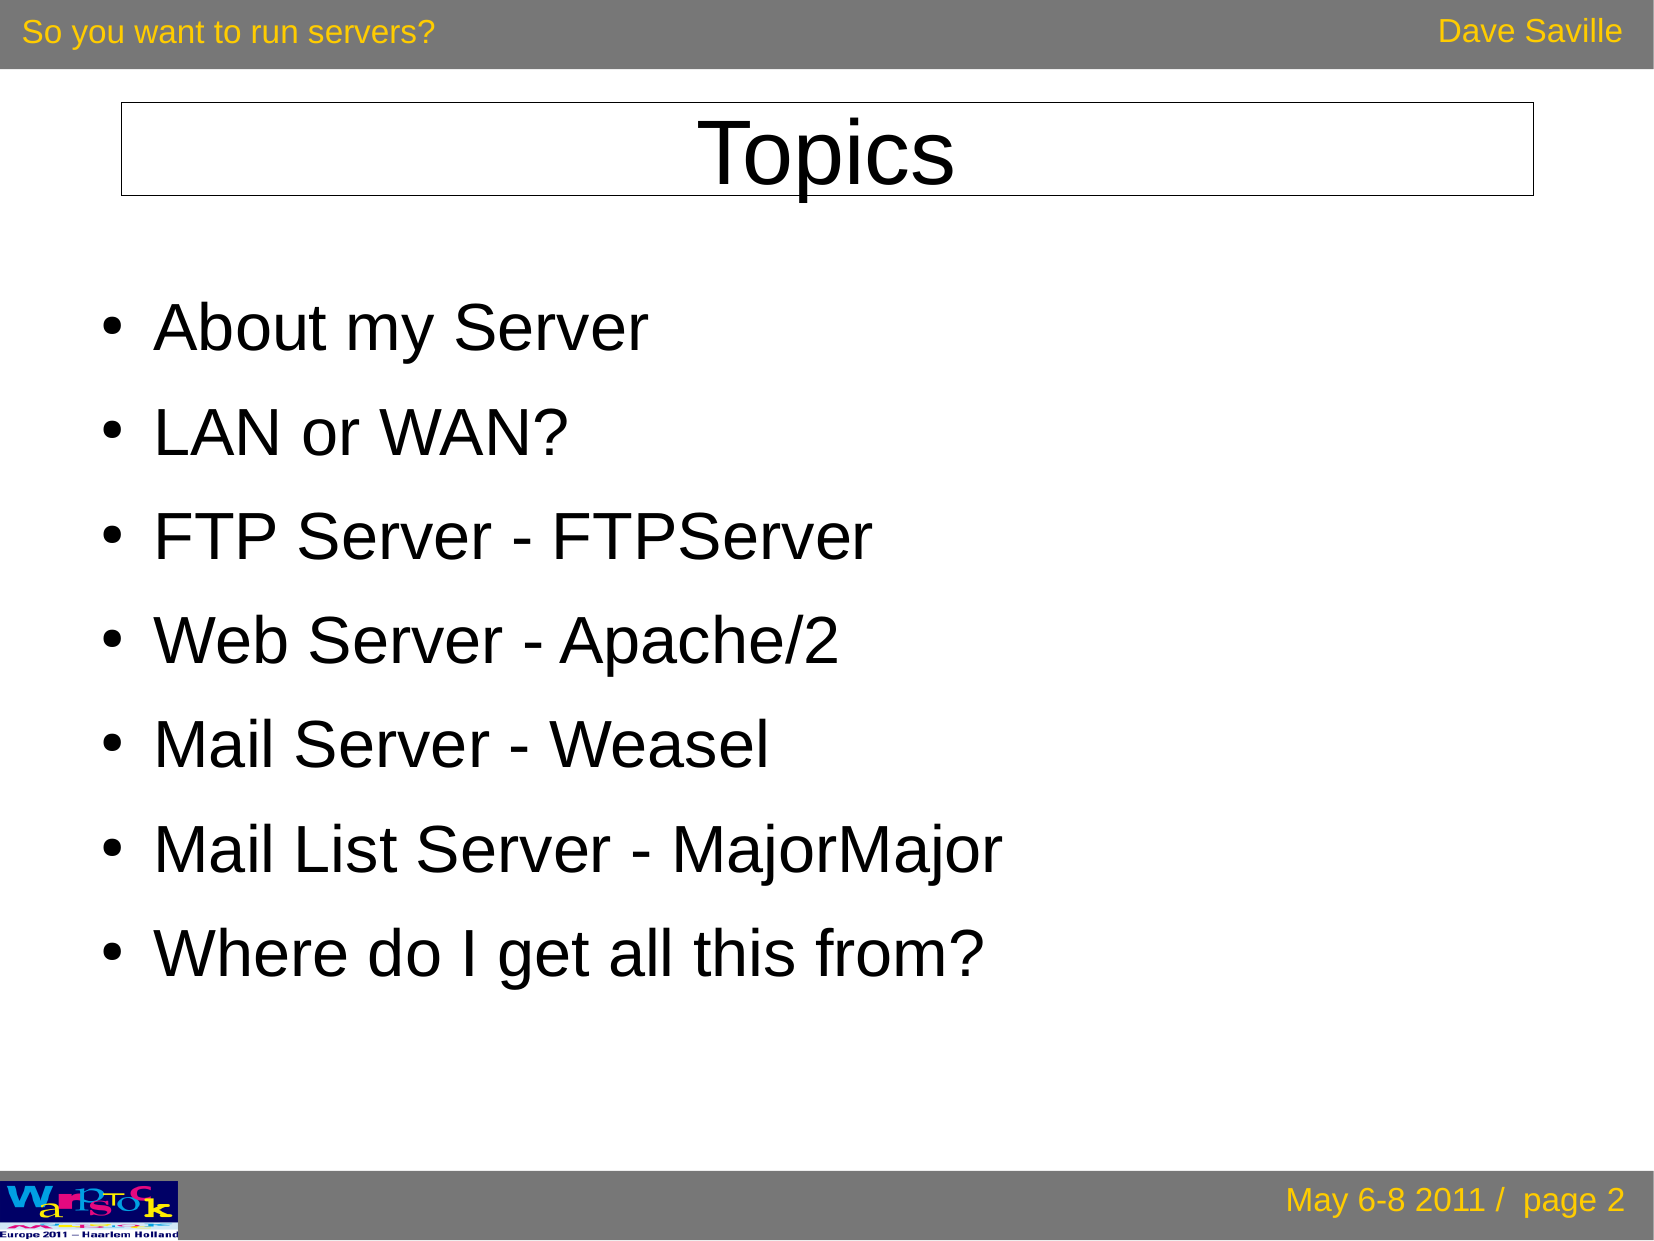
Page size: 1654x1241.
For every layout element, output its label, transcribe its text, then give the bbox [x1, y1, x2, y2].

picture [0, 1181, 178, 1241]
list About my Server LAN or WAN? FTP Server - FTPServer Web Server - Apache/2 Mail Server - Weasel Mail List Server - MajorMajor Where do I get all this from? [82, 290, 1571, 1093]
title Topics [82, 49, 1571, 257]
